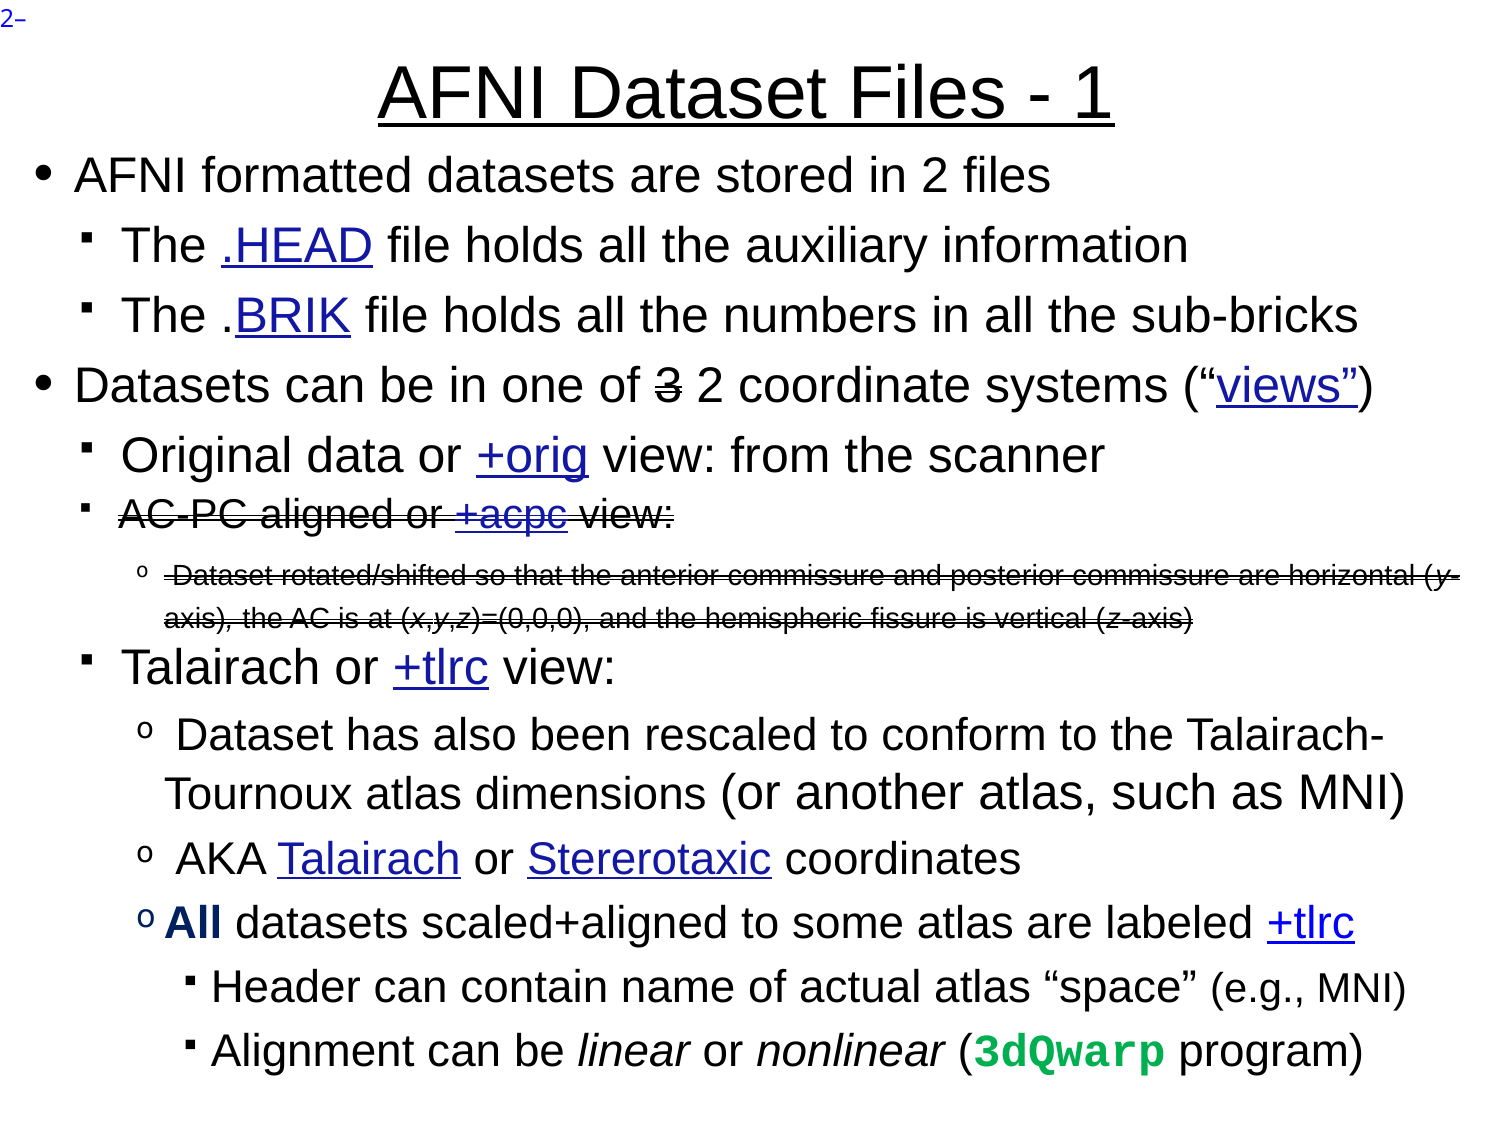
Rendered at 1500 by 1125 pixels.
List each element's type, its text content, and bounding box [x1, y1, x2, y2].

list AFNI formatted datasets are stored in 2 files The .HEAD file holds all the auxiliary information The .BRIK file holds all the numbers in all the sub-bricks Datasets can be in one of 3 2 coordinate systems (“views”) Original data or +orig view: from the scanner AC-PC aligned or +acpc view: Dataset rotated/shifted so that the anterior commissure and posterior commissure are horizontal (y-axis), the AC is at (x,y,z)=(0,0,0), and the hemispheric fissure is vertical (z-axis) Talairach or +tlrc view: Dataset has also been rescaled to conform to the Talairach-Tournoux atlas dimensions (or another atlas, such as MNI) AKA Talairach or Stererotaxic coordinates All datasets scaled+aligned to some atlas are labeled +tlrc Header can contain name of actual atlas “space” (e.g., MNI) Alignment can be linear or nonlinear (3dQwarp program) [17, 135, 1500, 1125]
title AFNI Dataset Files - 1 [109, 26, 1385, 135]
